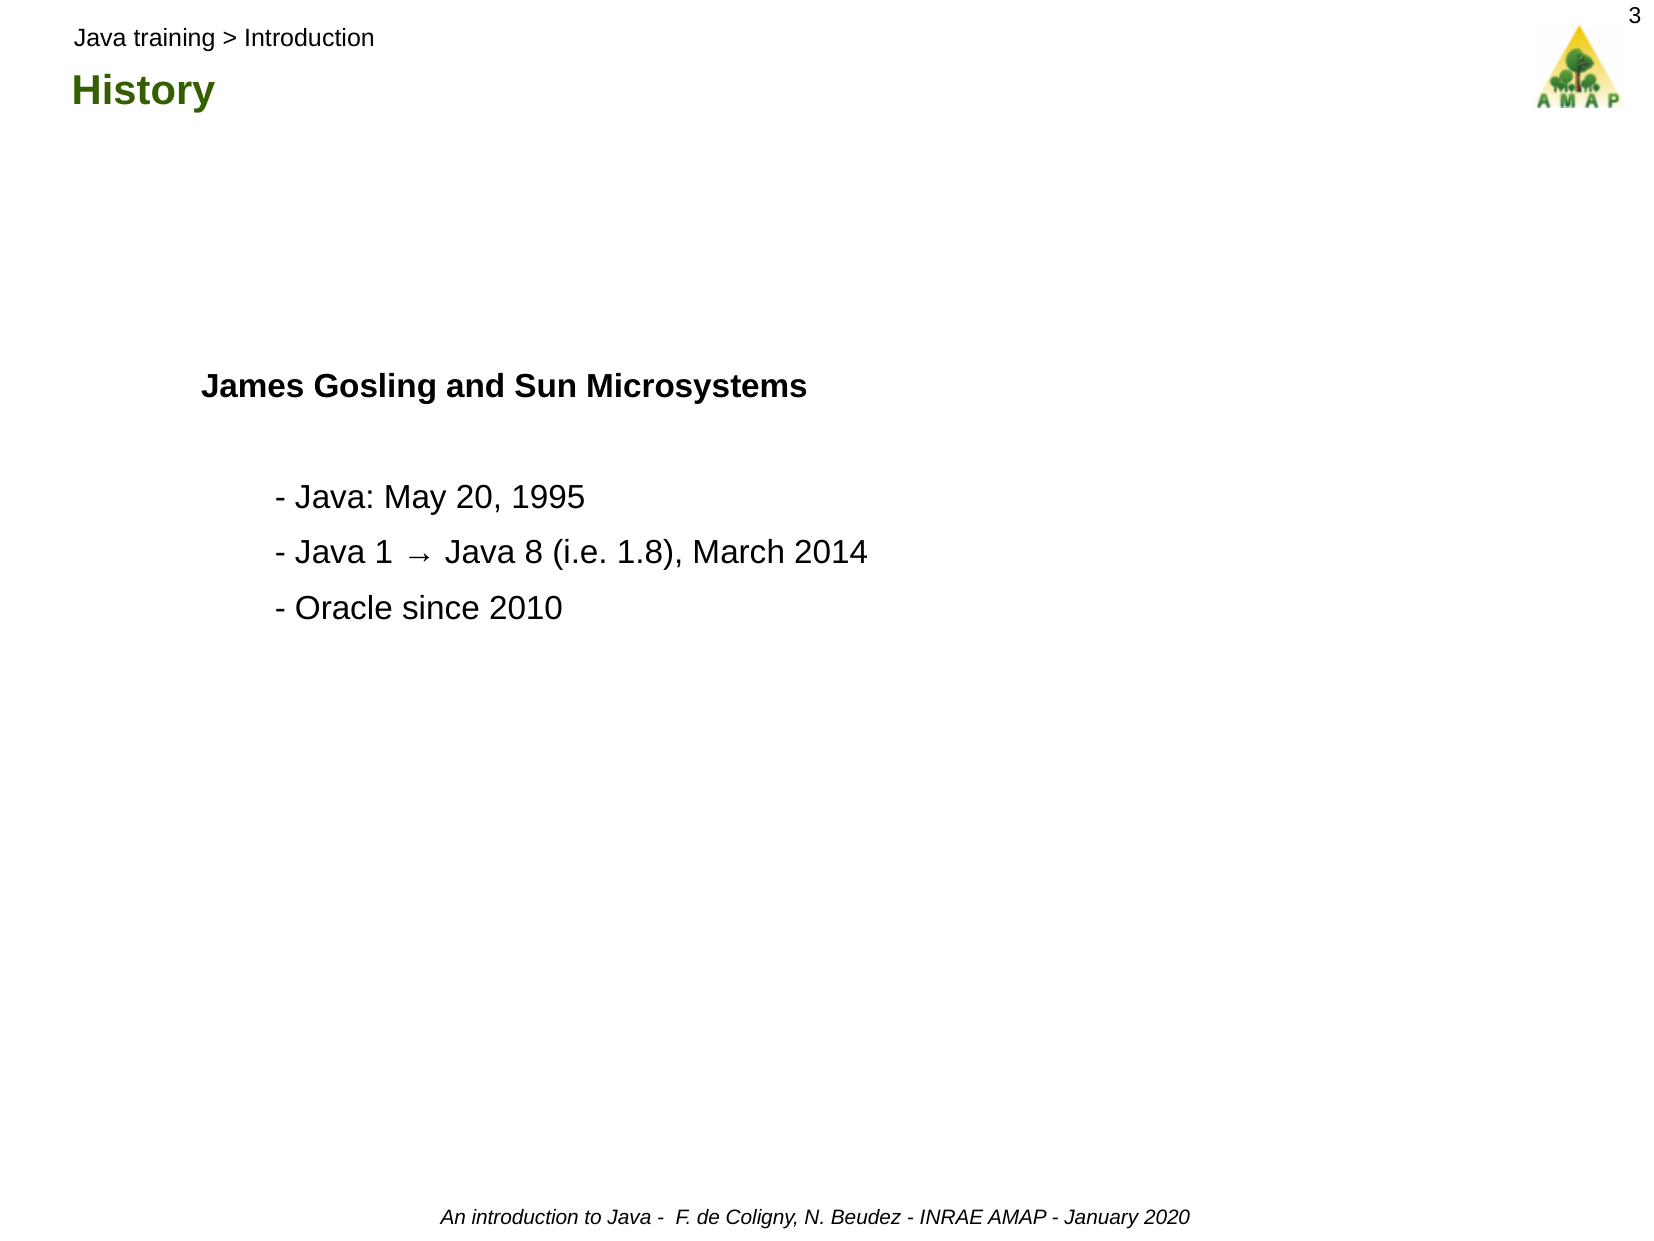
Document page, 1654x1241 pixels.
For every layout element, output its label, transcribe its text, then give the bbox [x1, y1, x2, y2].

text_box History [56, 59, 1120, 121]
text_box Java training > Introduction [59, 16, 1004, 60]
picture [1533, 25, 1627, 108]
text_box James Gosling and Sun Microsystems - Java: May 20, 1995 - Java 1 → Java 8 (i.e. 1.8), March 2014 - Oracle since 2010 [186, 341, 1569, 690]
